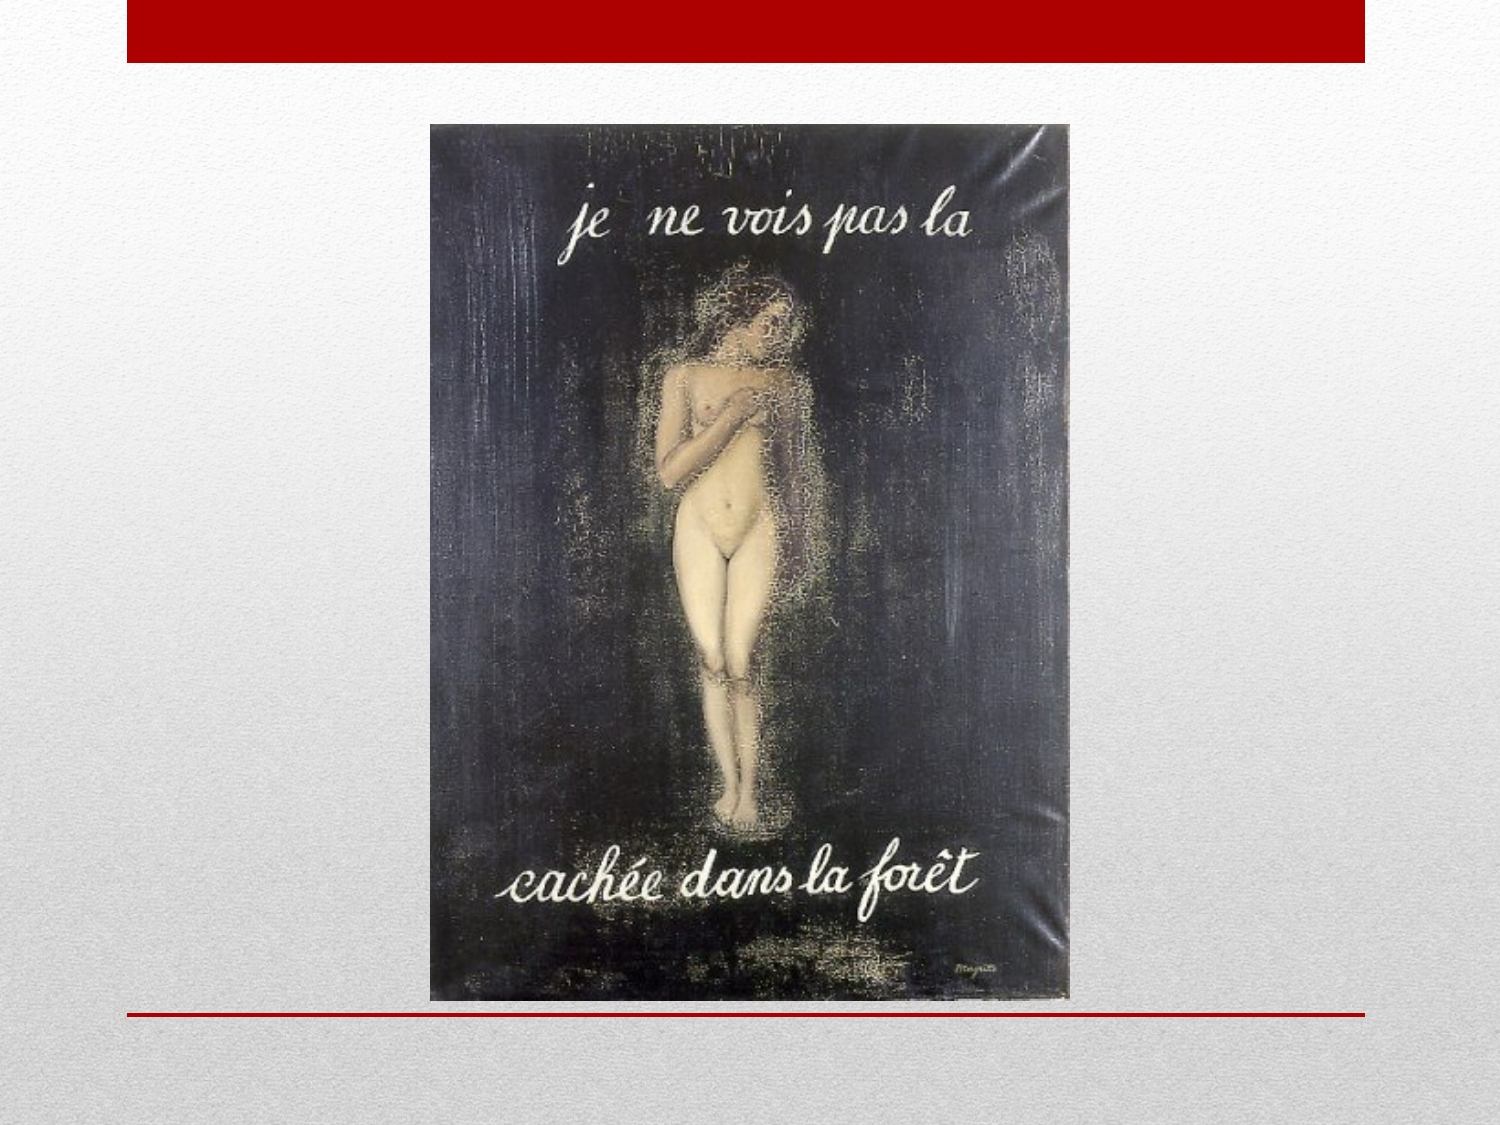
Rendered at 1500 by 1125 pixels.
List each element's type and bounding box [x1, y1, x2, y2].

picture [430, 124, 1070, 1001]
